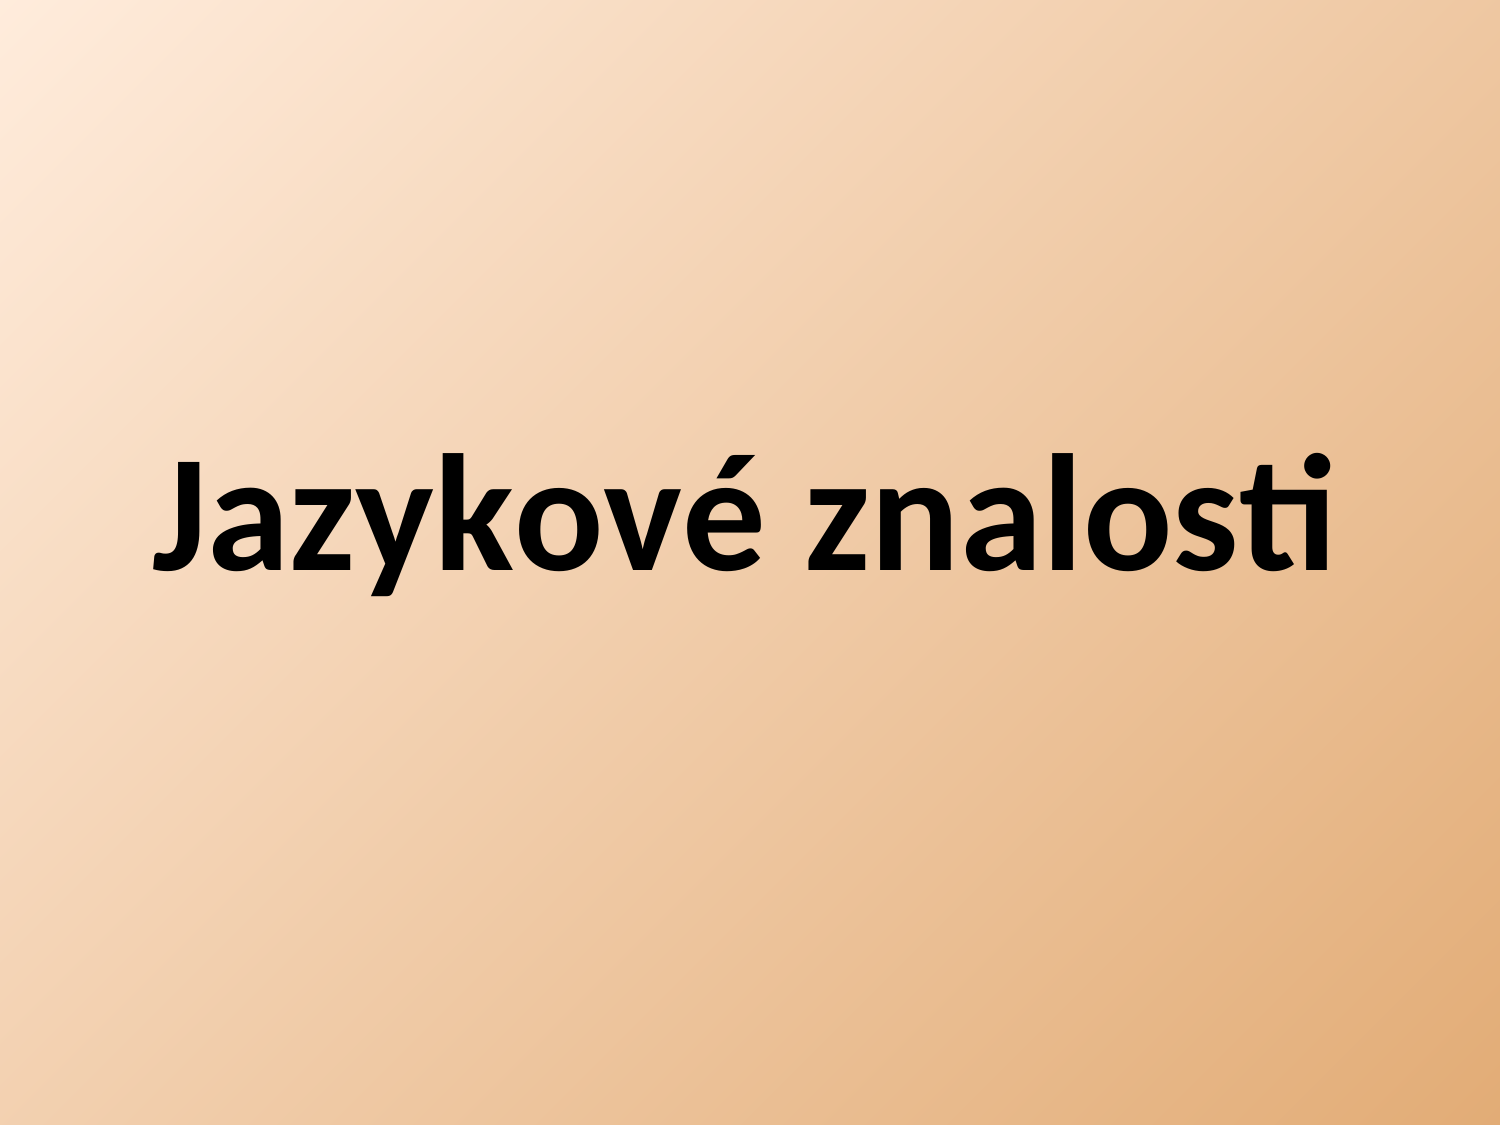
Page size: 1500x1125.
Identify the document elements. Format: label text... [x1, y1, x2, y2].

title Jazykové znalosti [70, 363, 1421, 645]
